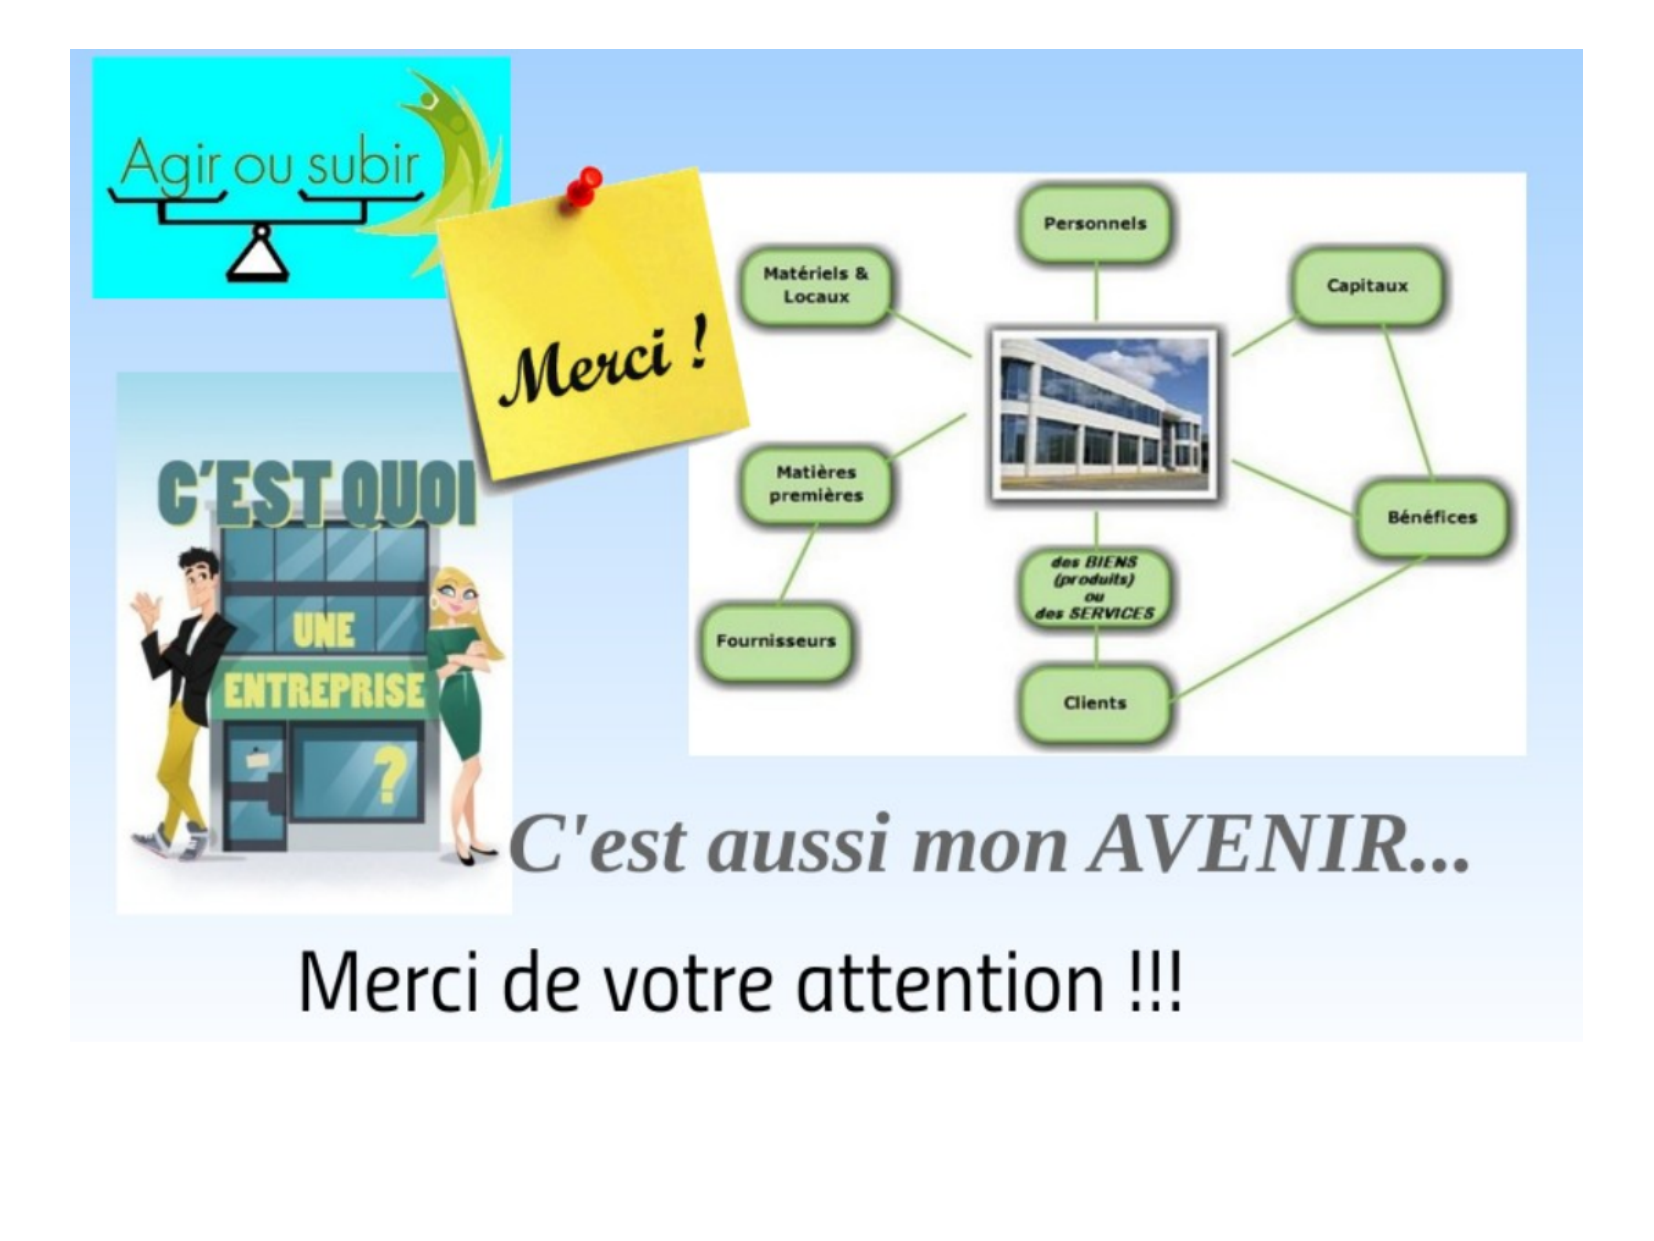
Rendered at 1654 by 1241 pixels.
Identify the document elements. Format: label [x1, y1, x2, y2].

picture [70, 49, 1583, 1043]
